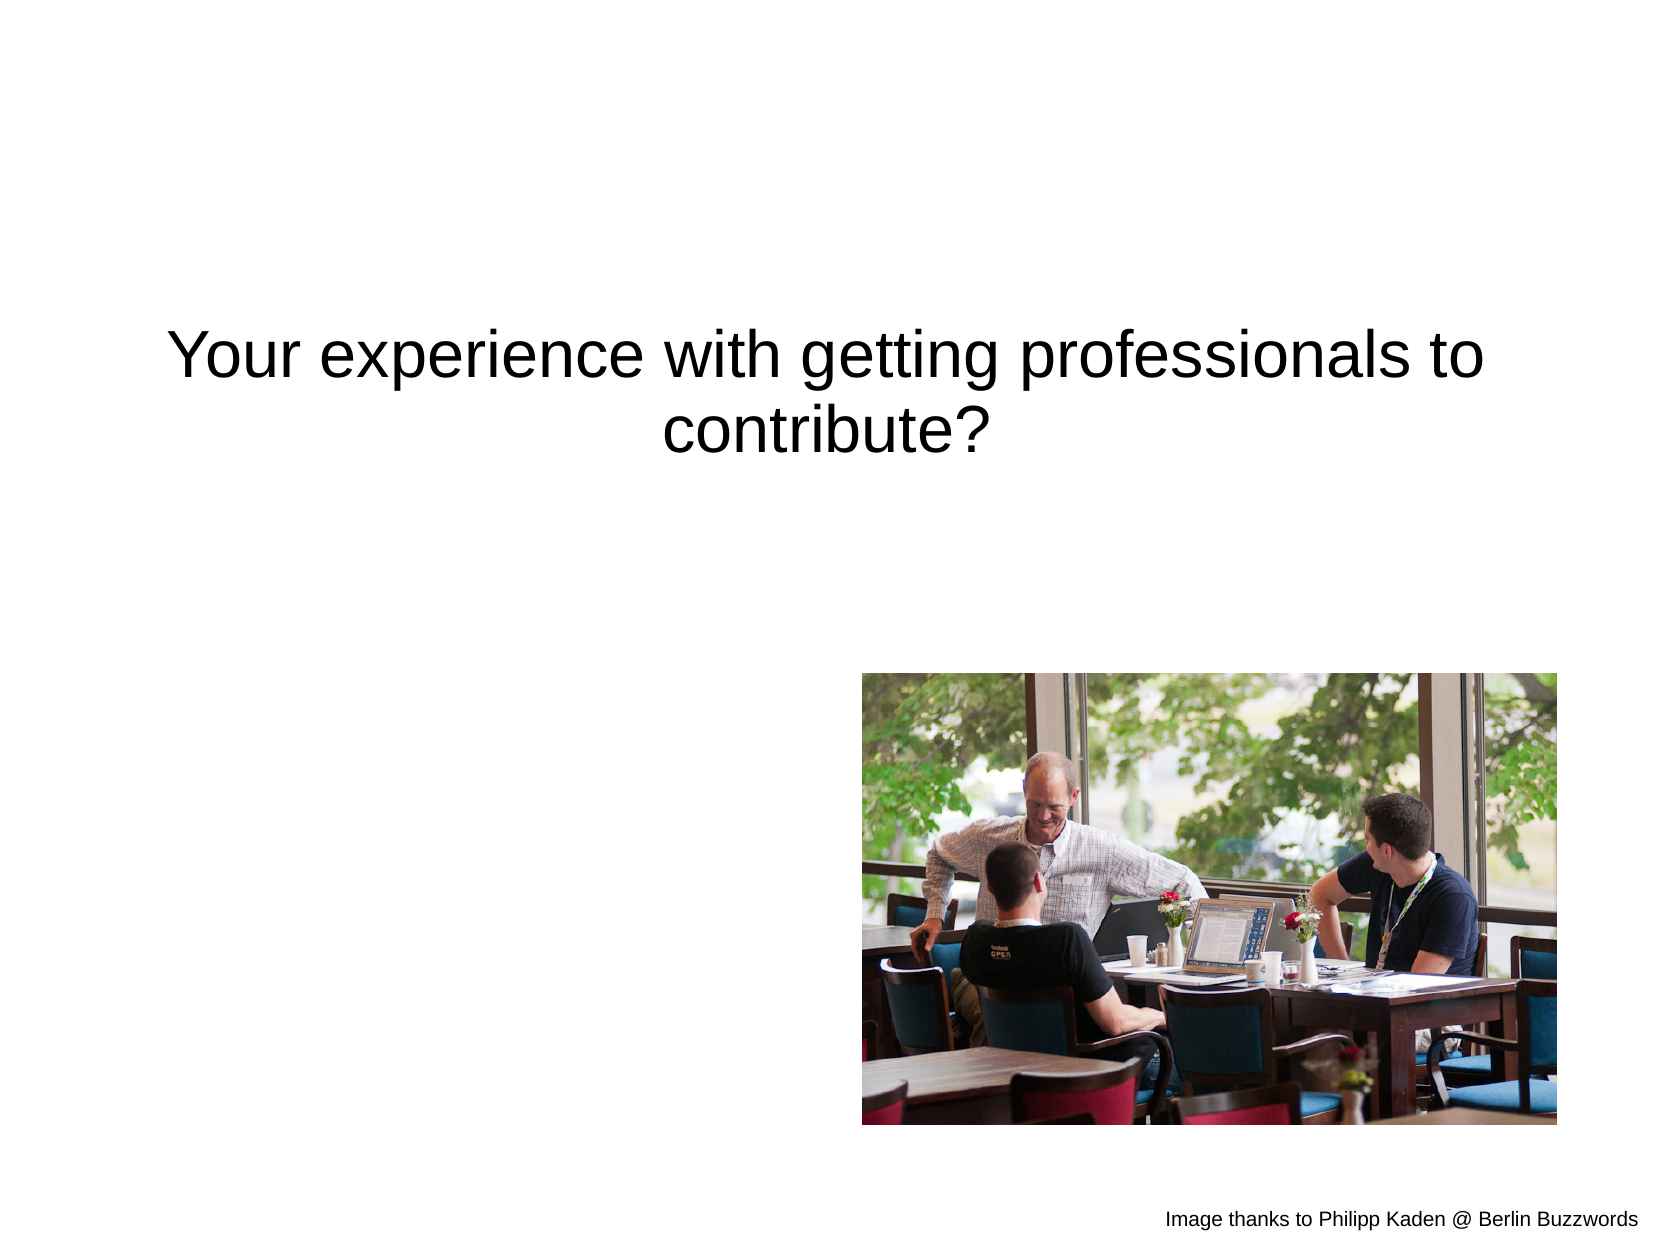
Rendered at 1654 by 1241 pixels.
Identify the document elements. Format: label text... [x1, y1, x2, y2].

picture [862, 673, 1557, 1126]
text_box Image thanks to Philipp Kaden @ Berlin Buzzwords [1150, 1200, 1654, 1239]
text_box Your experience with getting professionals to contribute? [82, 56, 1571, 1102]
